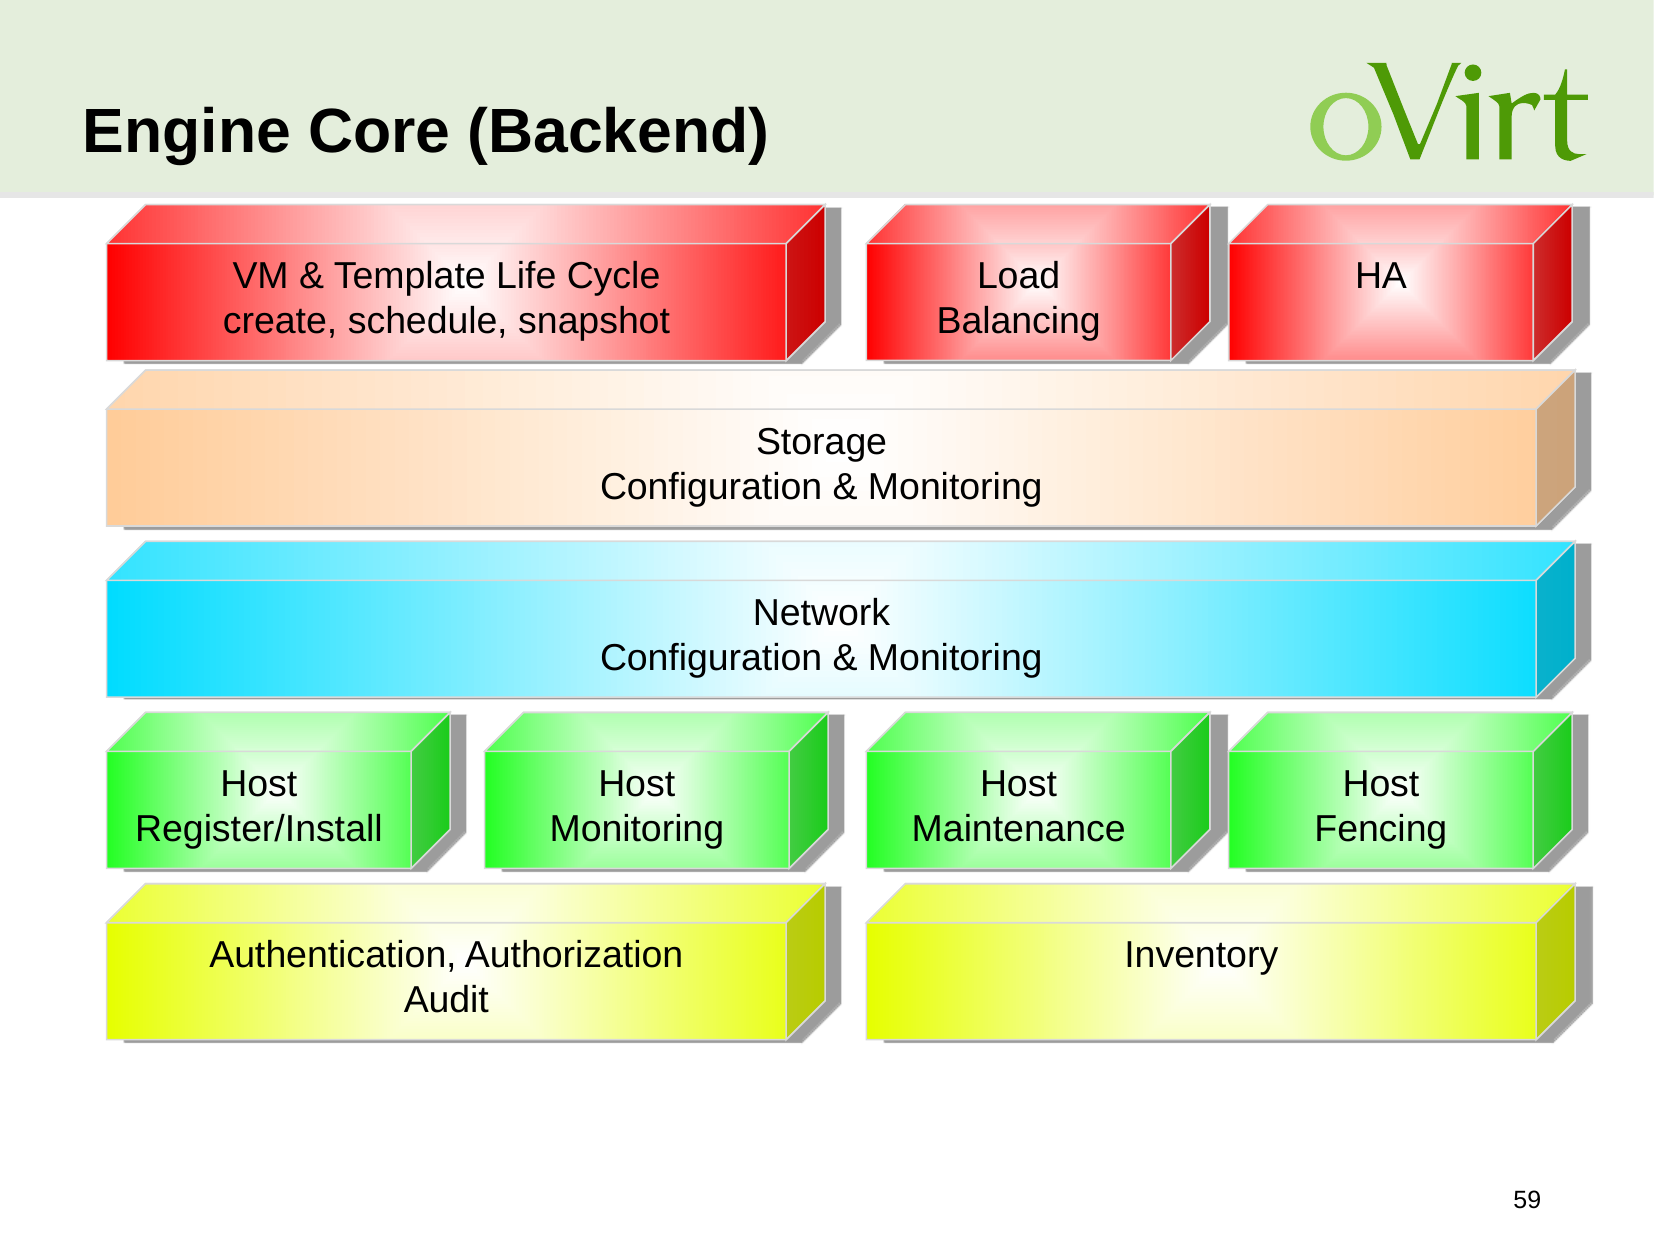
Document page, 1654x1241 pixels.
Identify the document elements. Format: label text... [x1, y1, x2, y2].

text_box Storage Configuration & Monitoring [106, 410, 1536, 527]
text_box Host Monitoring [484, 752, 789, 869]
text_box Host Register/Install [106, 752, 411, 869]
text_box VM & Template Life Cycle create, schedule, snapshot [106, 244, 786, 361]
text_box Host Maintenance [866, 752, 1170, 869]
text_box Load Balancing [866, 244, 1170, 361]
title Engine Core (Backend) [82, 37, 1303, 226]
text_box HA [1228, 244, 1533, 361]
text_box Host Fencing [1228, 752, 1533, 869]
text_box Inventory [866, 923, 1536, 1040]
text_box Network Configuration & Monitoring [106, 581, 1536, 698]
text_box Authentication, Authorization Audit [106, 923, 786, 1040]
